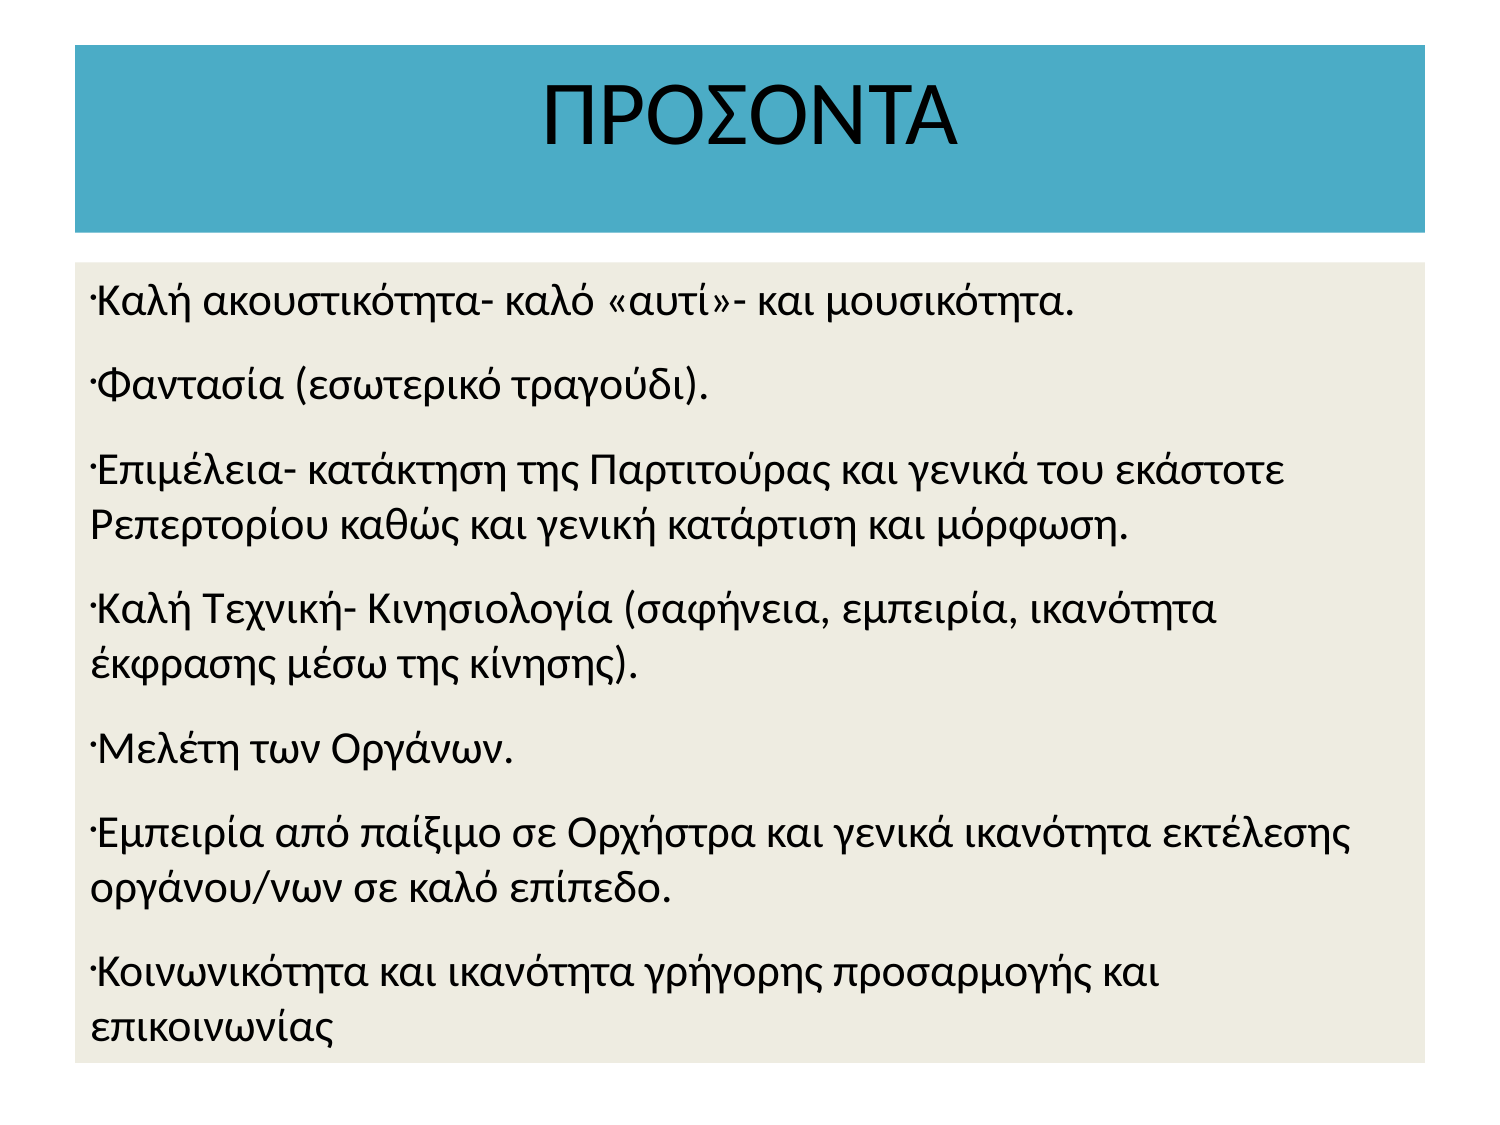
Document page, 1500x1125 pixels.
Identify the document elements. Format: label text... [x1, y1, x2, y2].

title ΠΡΟΣΟΝΤΑ [75, 45, 1425, 233]
list Καλή ακουστικότητα- καλό «αυτί»- και μουσικότητα. Φαντασία (εσωτερικό τραγούδι). Επιμέλεια- κατάκτηση της Παρτιτούρας και γενικά του εκάστοτε Ρεπερτορίου καθώς και γενική κατάρτιση και μόρφωση. Καλή Τεχνική- Κινησιολογία (σαφήνεια, εμπειρία, ικανότητα έκφρασης μέσω της κίνησης). Μελέτη των Οργάνων. Εμπειρία από παίξιμο σε Ορχήστρα και γενικά ικανότητα εκτέλεσης οργάνου/νων σε καλό επίπεδο. Κοινωνικότητα και ικανότητα γρήγορης προσαρμογής και επικοινωνίας [75, 262, 1425, 1063]
